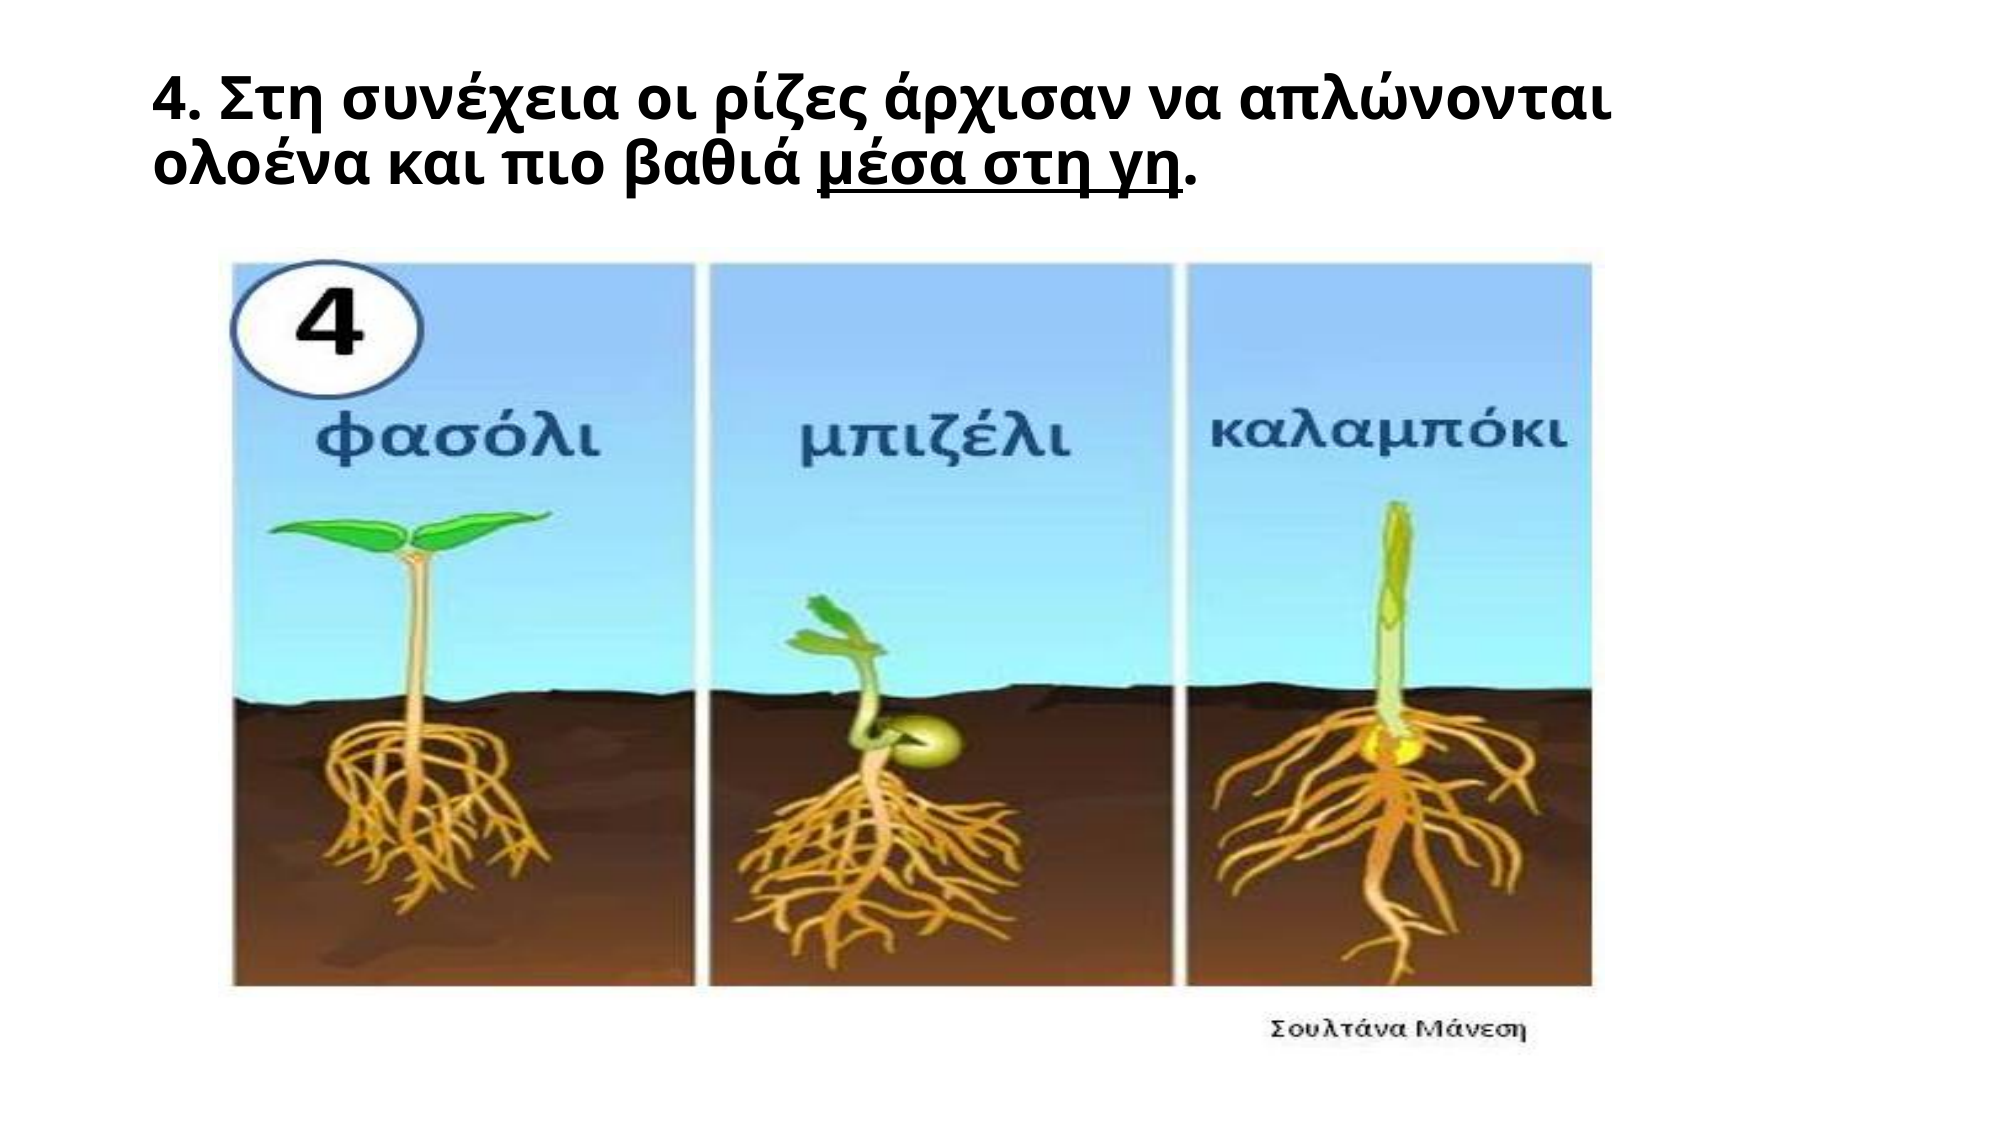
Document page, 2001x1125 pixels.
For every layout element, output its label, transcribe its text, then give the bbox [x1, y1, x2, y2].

picture [218, 247, 1605, 1066]
title 4. Στη συνέχεια οι ρίζες άρχισαν να απλώνονται ολοένα και πιο βαθιά μέσα στη γη. [137, 59, 1863, 278]
